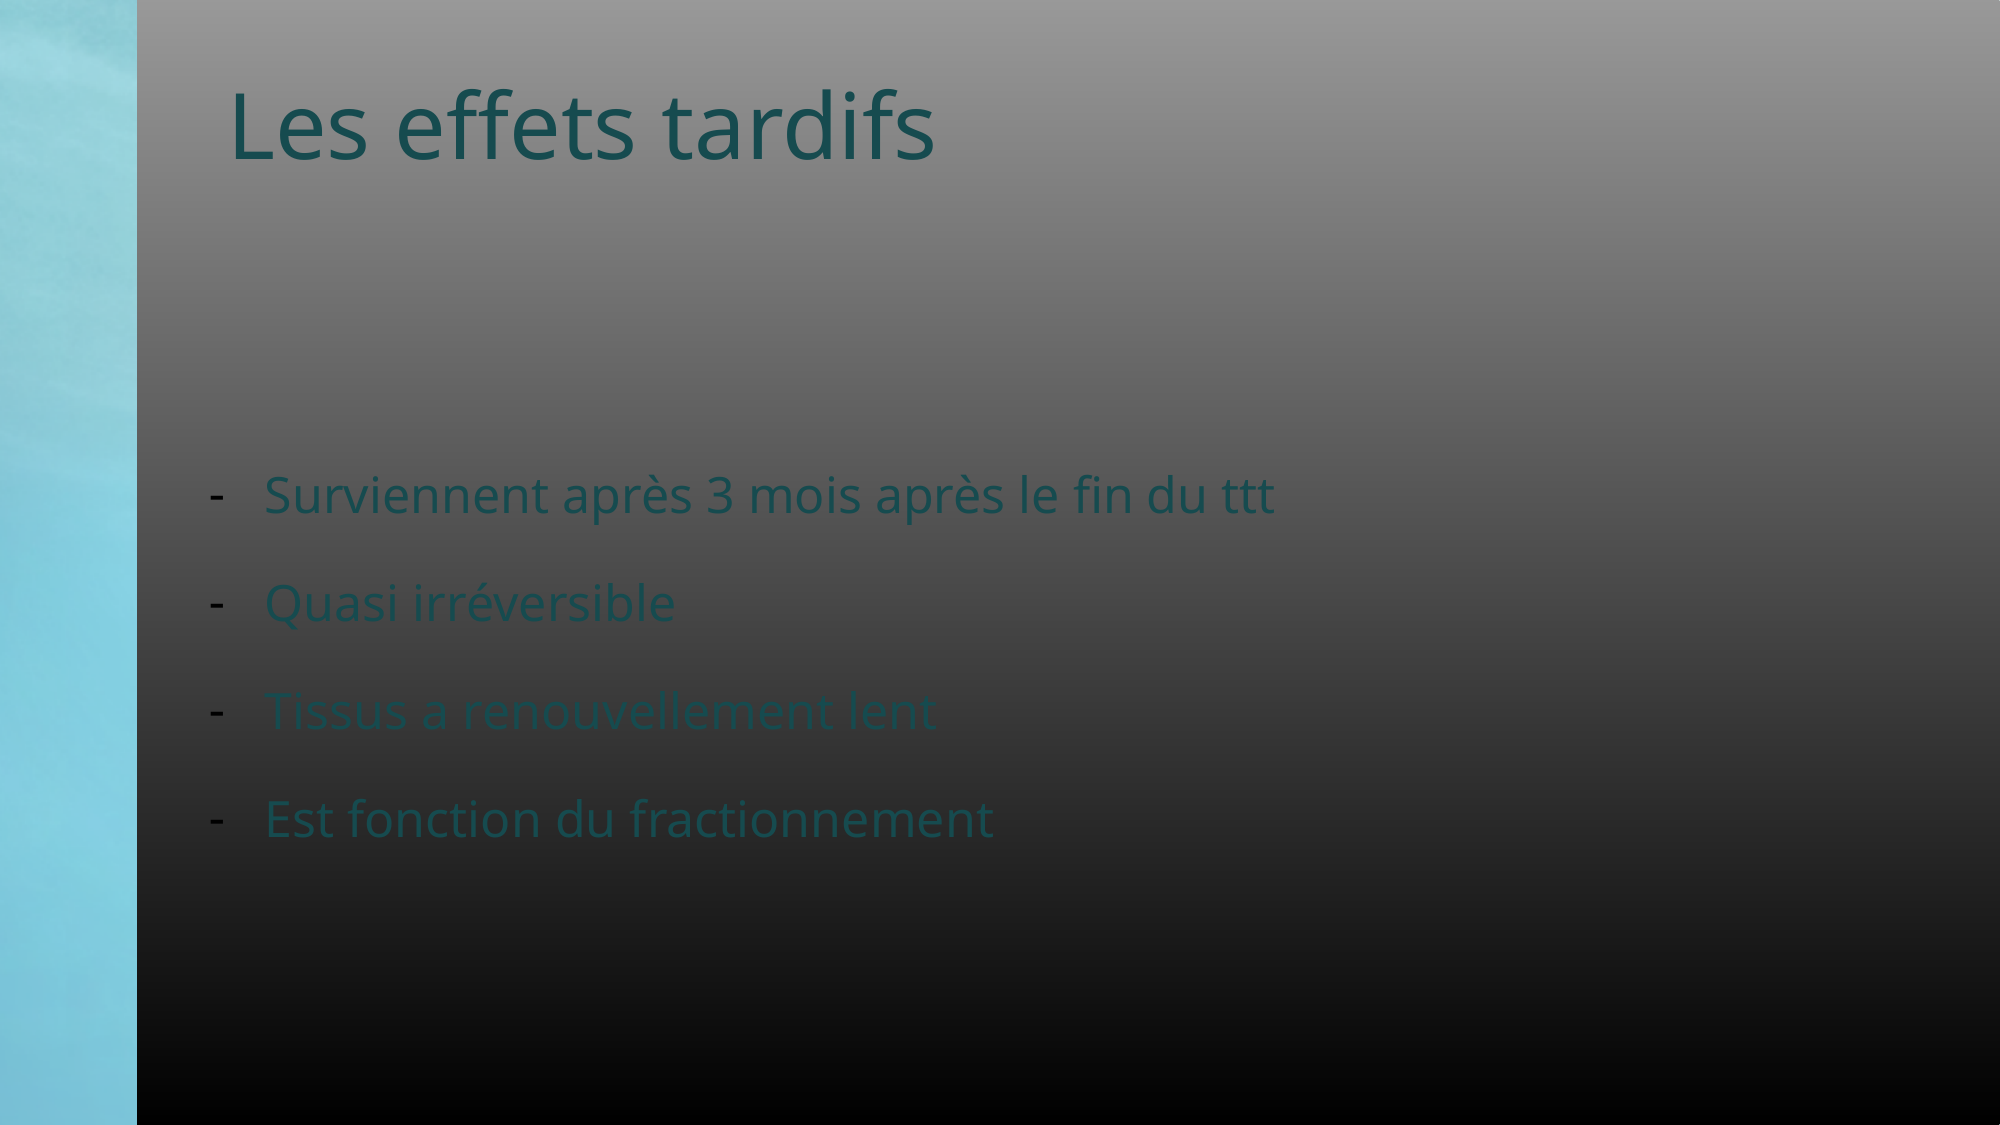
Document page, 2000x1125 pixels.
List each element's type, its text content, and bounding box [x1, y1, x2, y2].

list Surviennent après 3 mois après le fin du ttt Quasi irréversible Tissus a renouvellement lent Est fonction du fractionnement [193, 199, 1981, 1060]
title Les effets tardifs [212, 62, 1728, 188]
